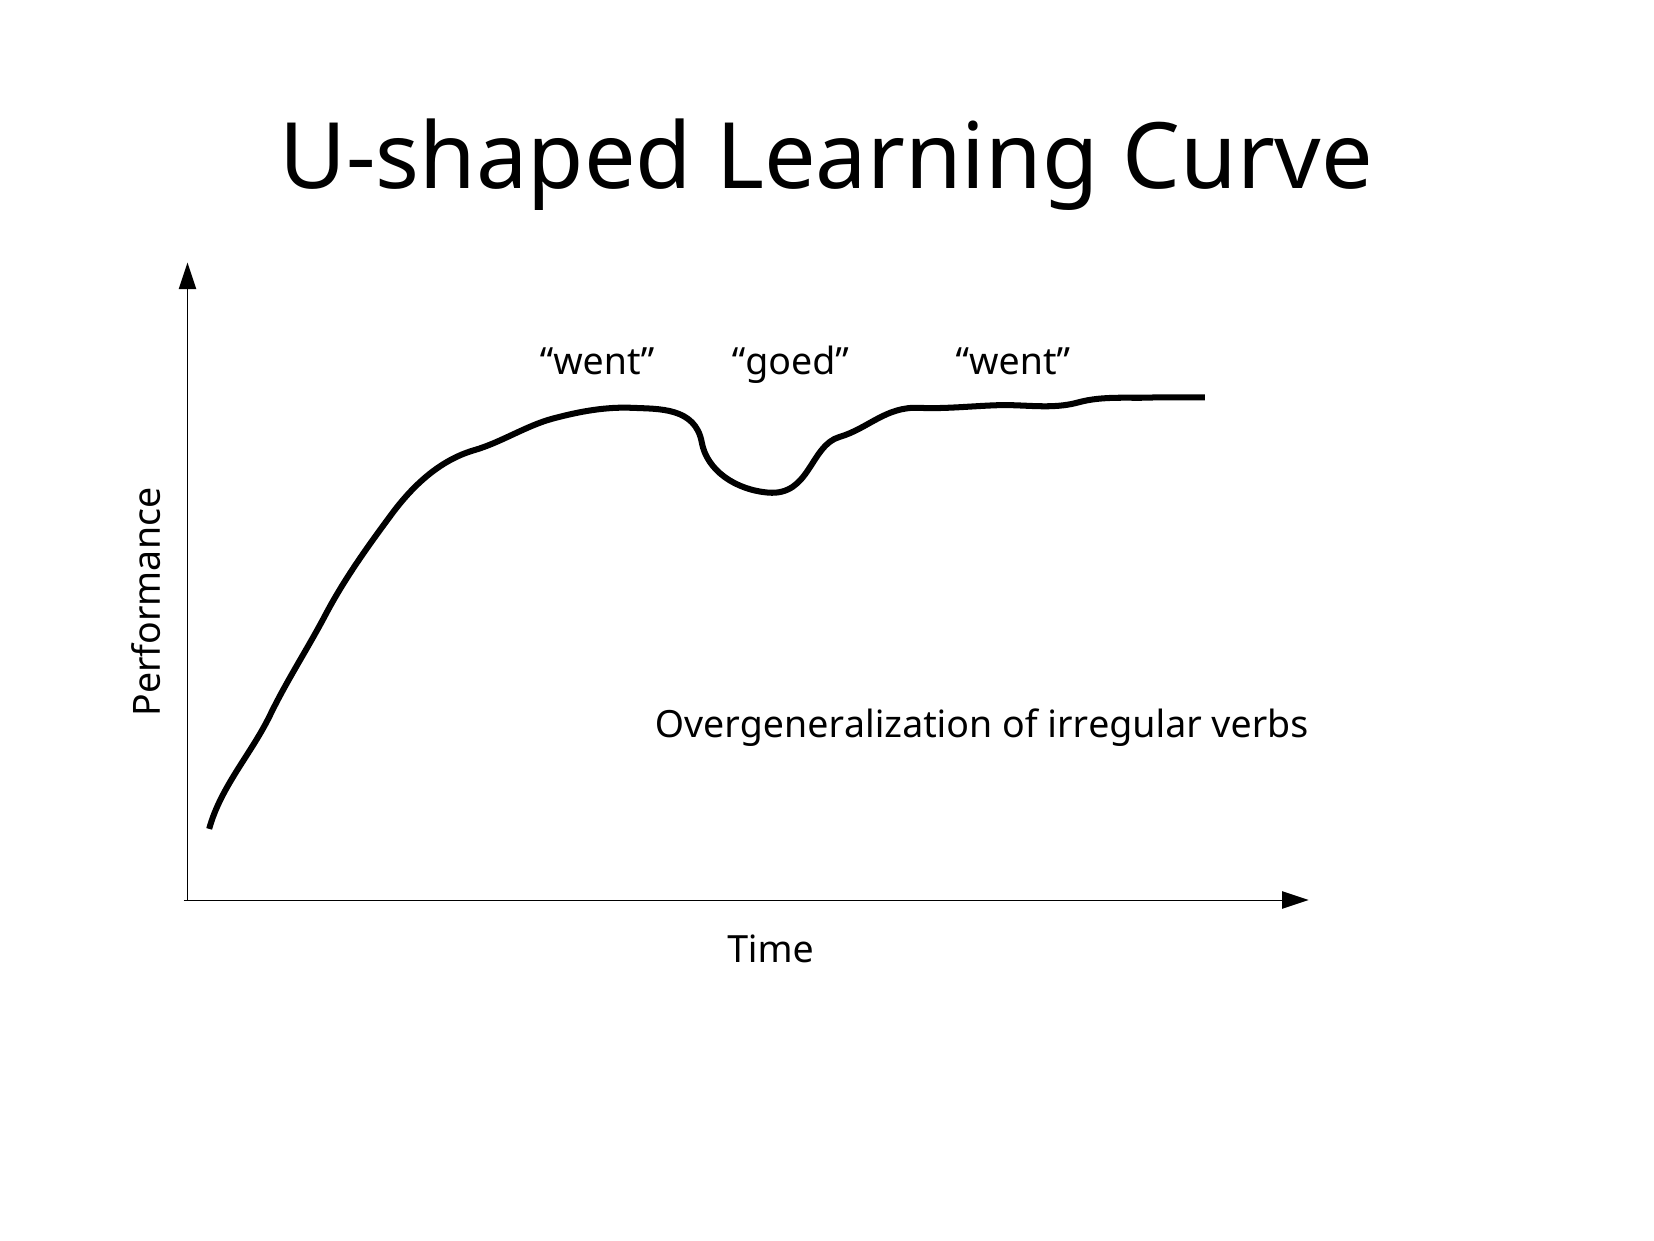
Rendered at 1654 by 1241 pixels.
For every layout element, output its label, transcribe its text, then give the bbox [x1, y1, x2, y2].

text_box Overgeneralization of irregular verbs [640, 689, 1276, 751]
title U-shaped Learning Curve [82, 49, 1571, 257]
text_box Time [712, 914, 826, 976]
text_box “went” “goed” “went” [525, 326, 1071, 387]
text_box Performance [112, 487, 173, 732]
